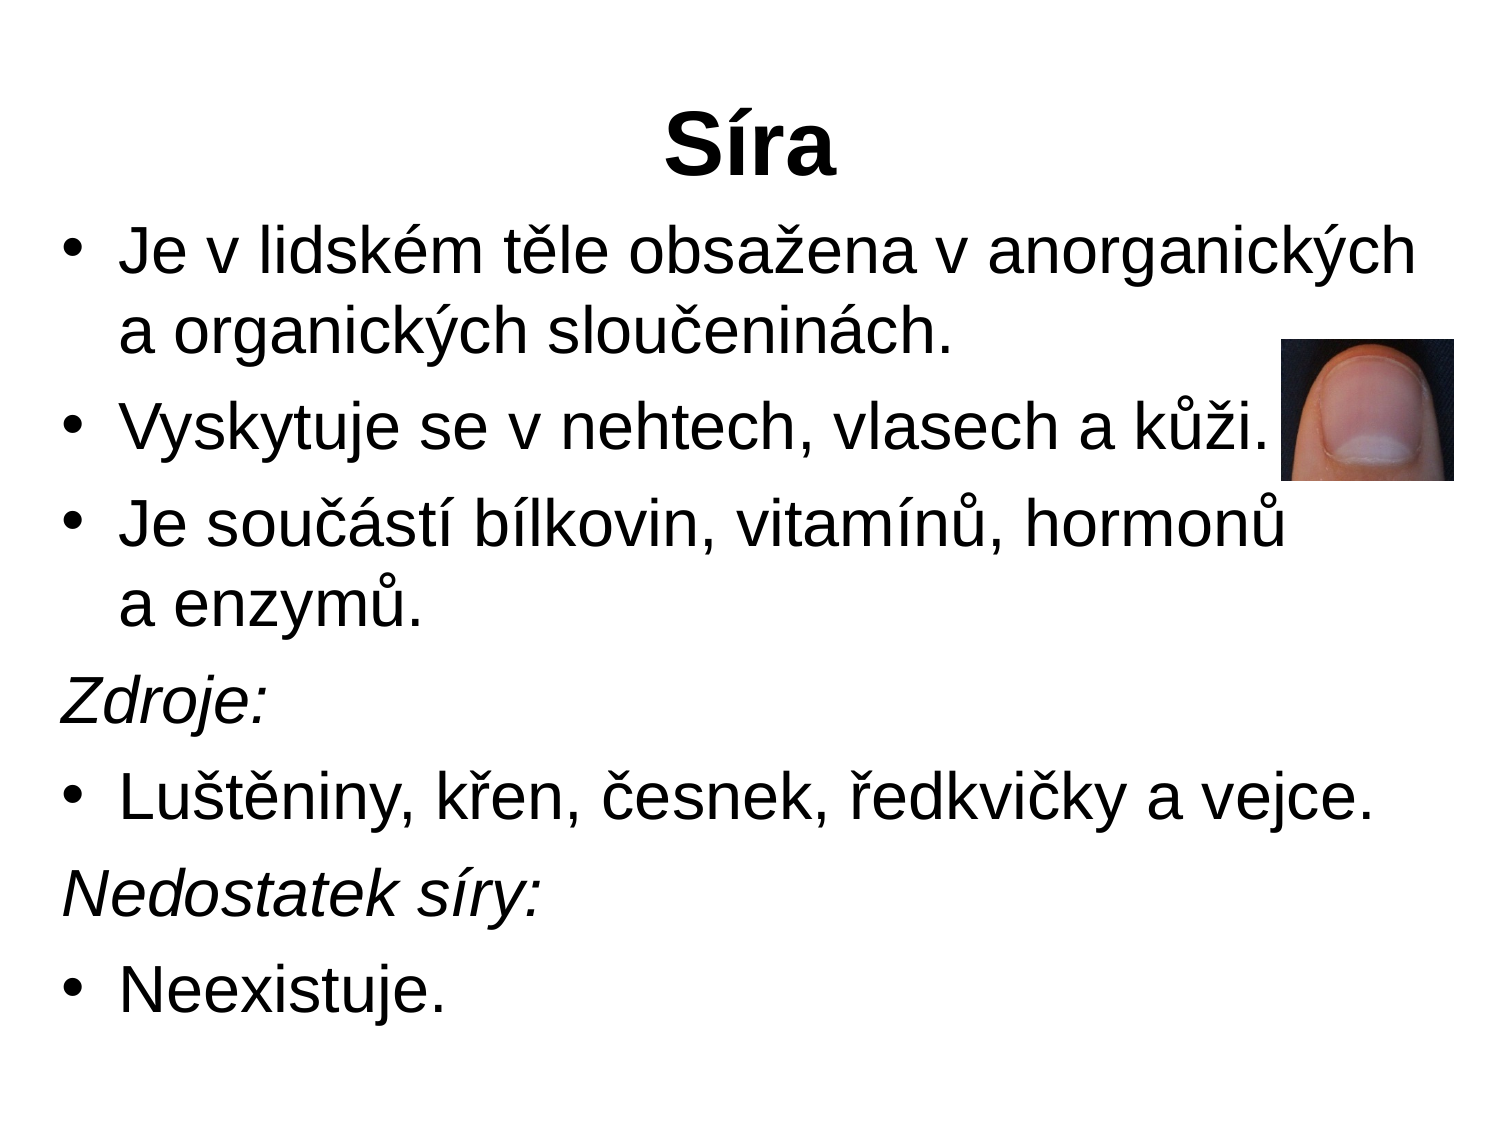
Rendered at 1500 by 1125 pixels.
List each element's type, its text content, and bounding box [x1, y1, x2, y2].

list Je v lidském těle obsažena v anorganických a organických sloučeninách. Vyskytuje se v nehtech, vlasech a kůži. Je součástí bílkovin, vitamínů, hormonů a enzymů. Zdroje: Luštěniny, křen, česnek, ředkvičky a vejce. Nedostatek síry: Neexistuje. [46, 199, 1465, 1034]
title Síra [75, 45, 1426, 199]
picture [1281, 339, 1454, 481]
